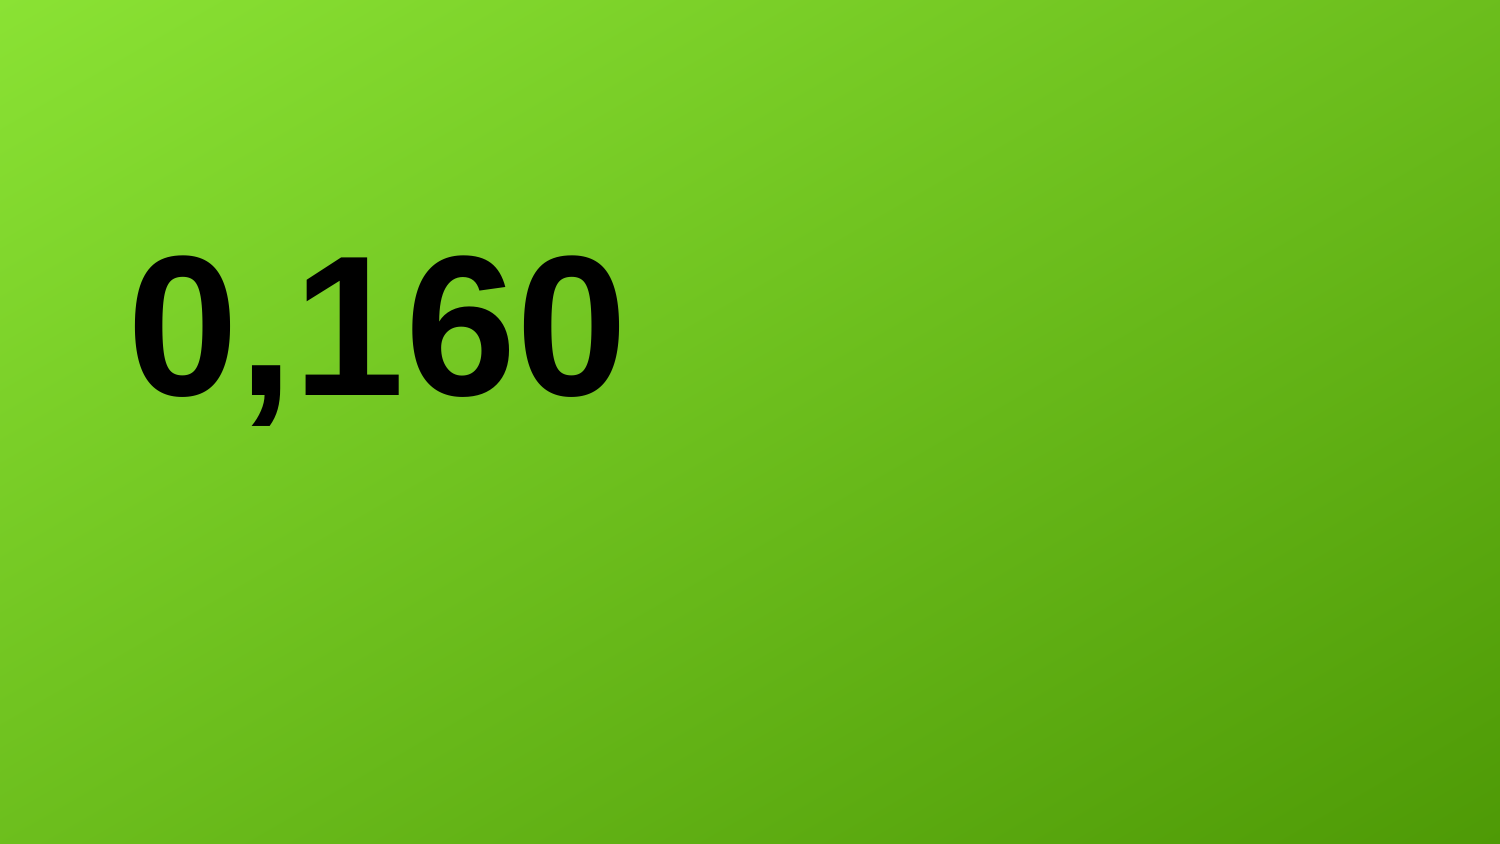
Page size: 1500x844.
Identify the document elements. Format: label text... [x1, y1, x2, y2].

text_box 0,160 [551, 277, 591, 375]
text_box 0,160 [112, 259, 1388, 450]
text_box 0,160 [162, 277, 202, 375]
text_box 0,160 [441, 327, 481, 376]
